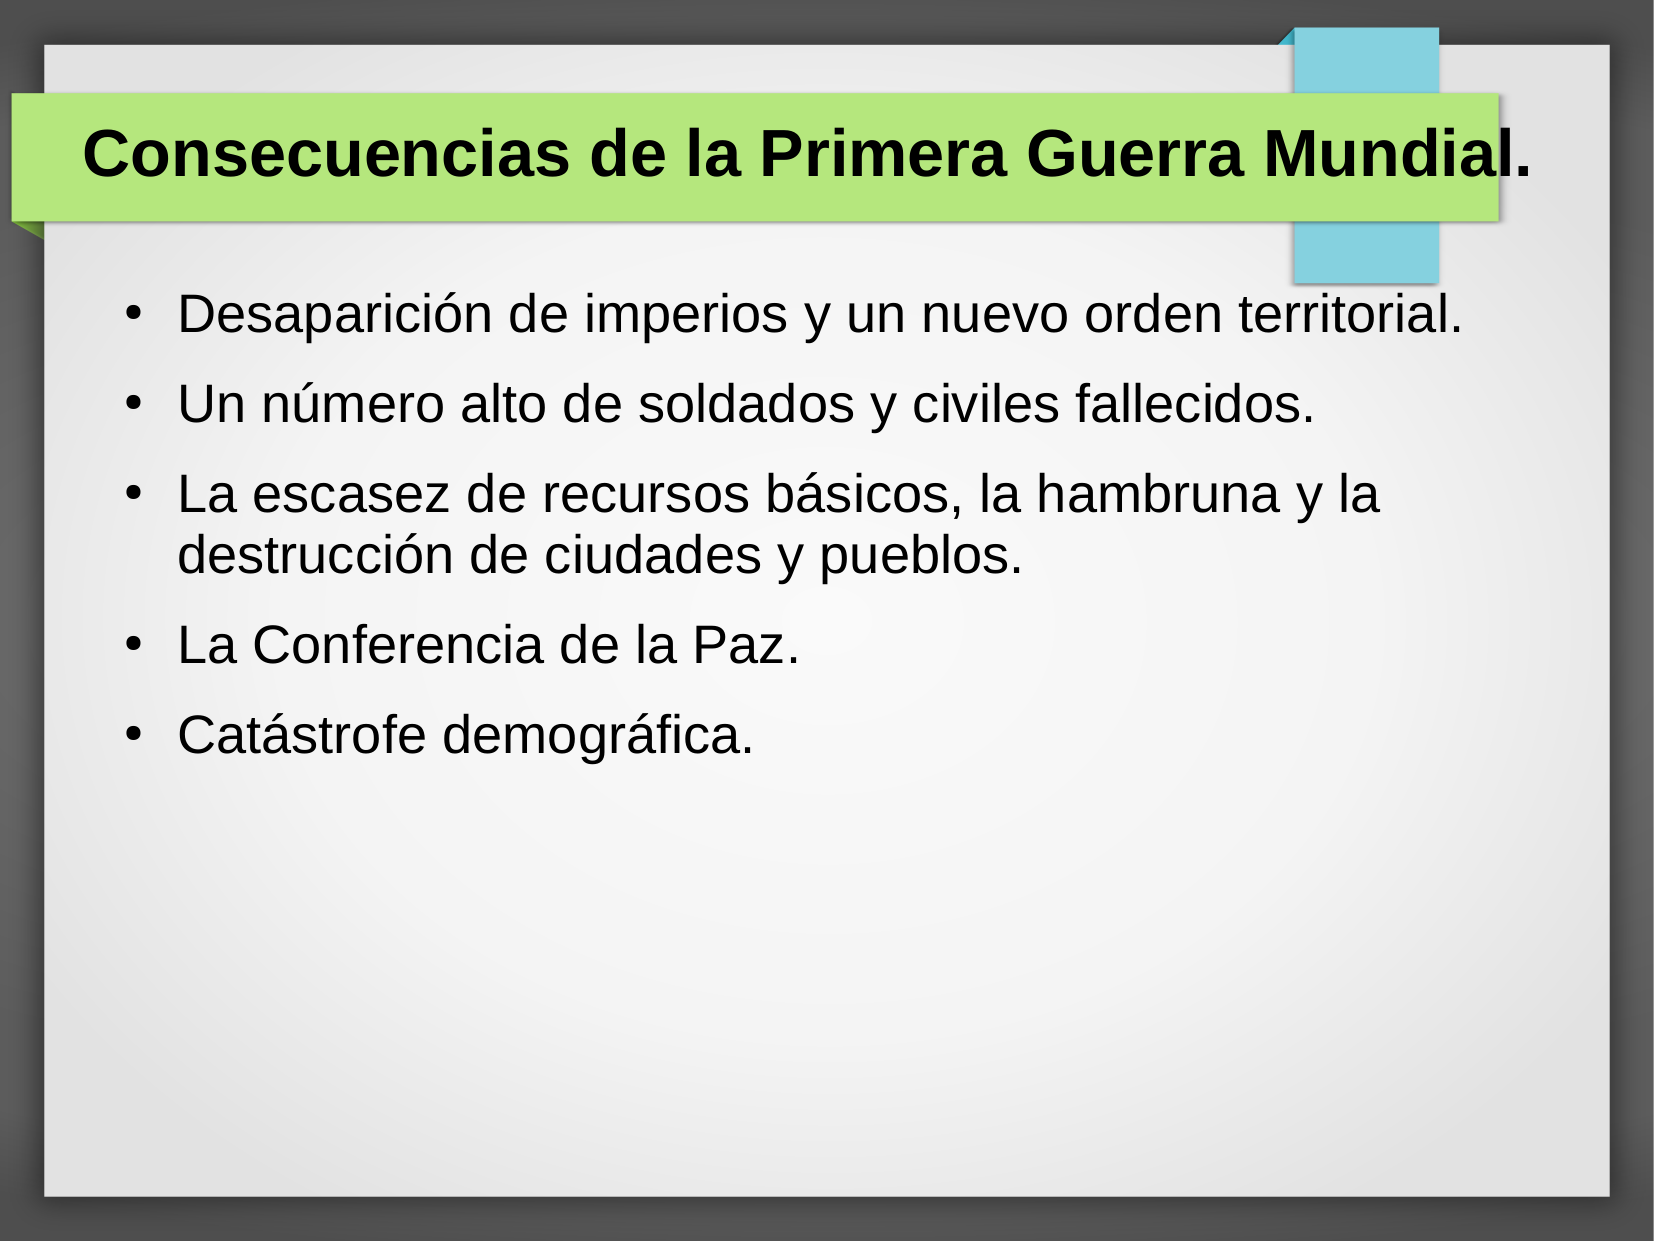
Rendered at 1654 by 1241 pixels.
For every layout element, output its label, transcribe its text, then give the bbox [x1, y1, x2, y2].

picture [0, 0, 1654, 1241]
title Consecuencias de la Primera Guerra Mundial. [82, 49, 1571, 257]
list Desaparición de imperios y un nuevo orden territorial. Un número alto de soldados y civiles fallecidos. La escasez de recursos básicos, la hambruna y la destrucción de ciudades y pueblos. La Conferencia de la Paz. Catástrofe demográfica. [106, 283, 1595, 1003]
